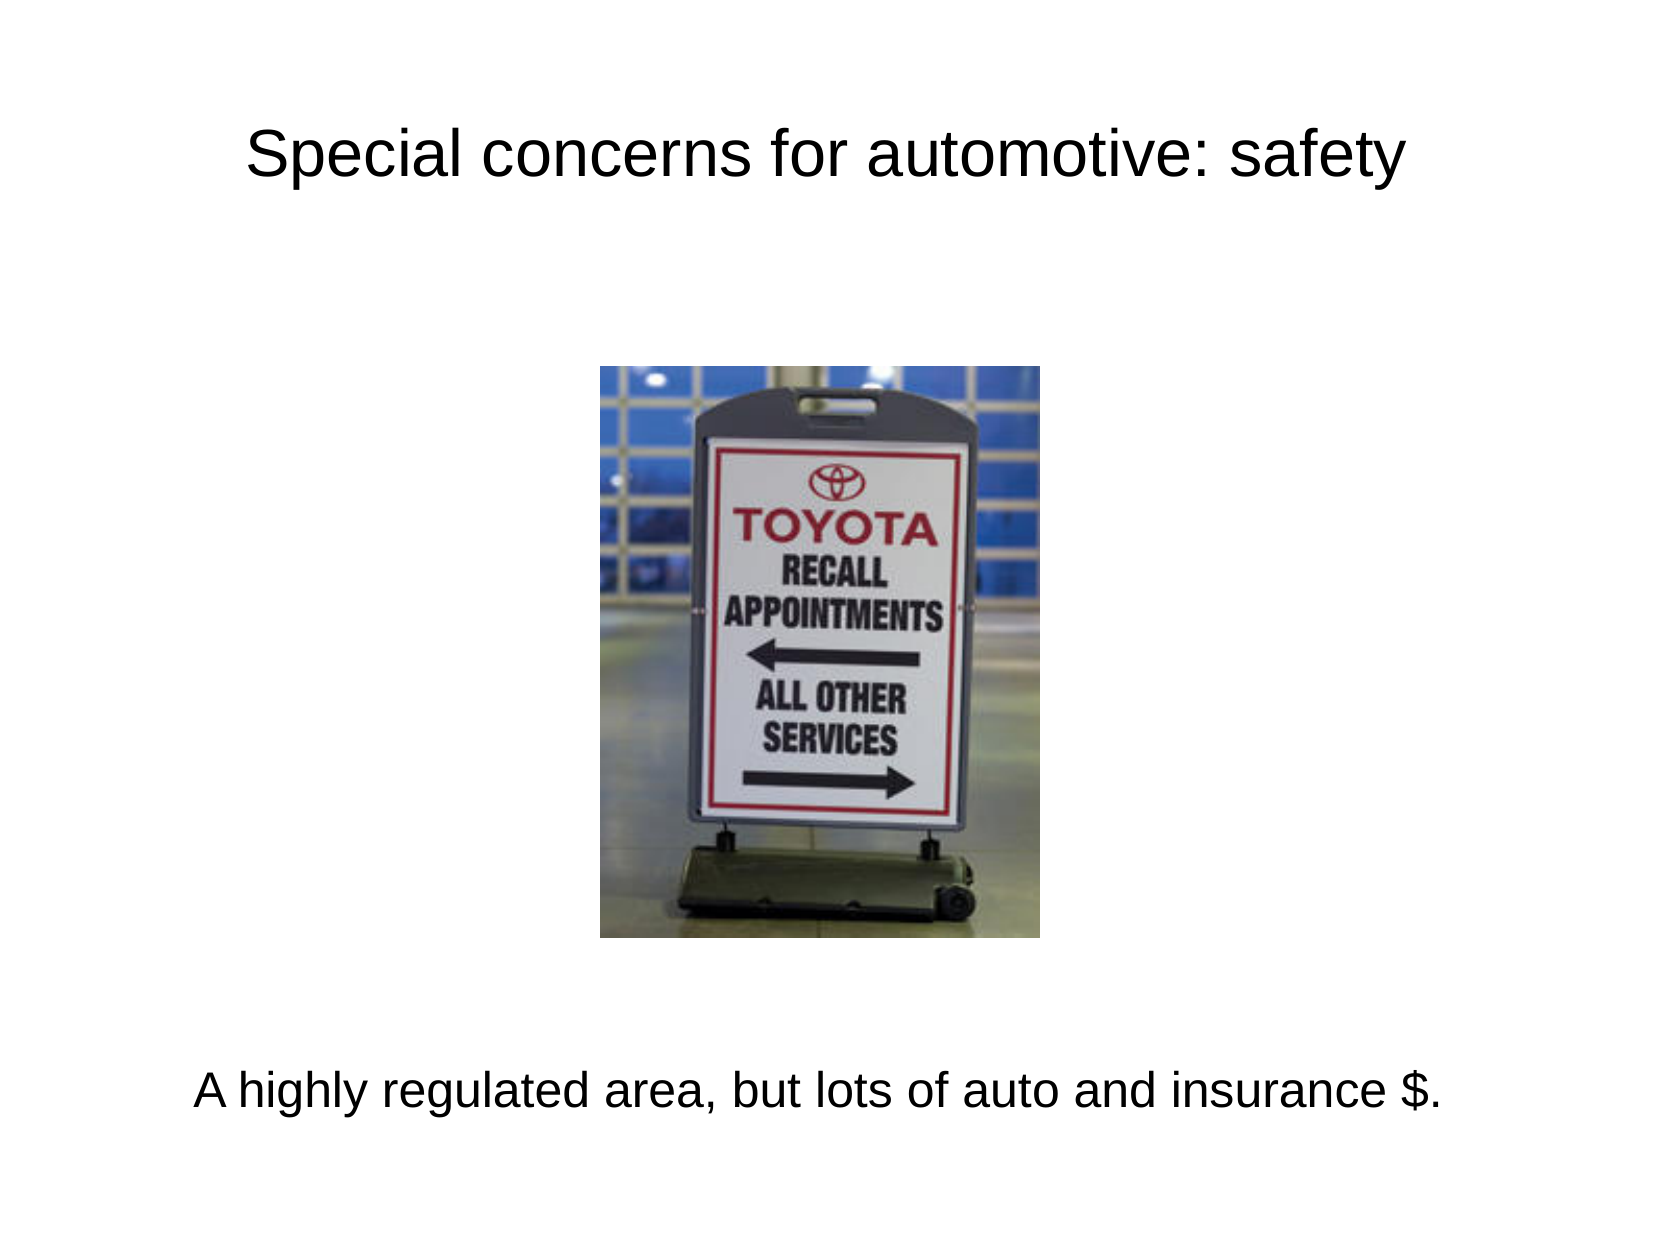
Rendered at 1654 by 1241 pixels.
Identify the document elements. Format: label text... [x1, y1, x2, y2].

text_box A highly regulated area, but lots of auto and insurance $. [178, 1054, 1463, 1126]
picture [600, 366, 1040, 938]
title Special concerns for automotive: safety [82, 49, 1571, 257]
